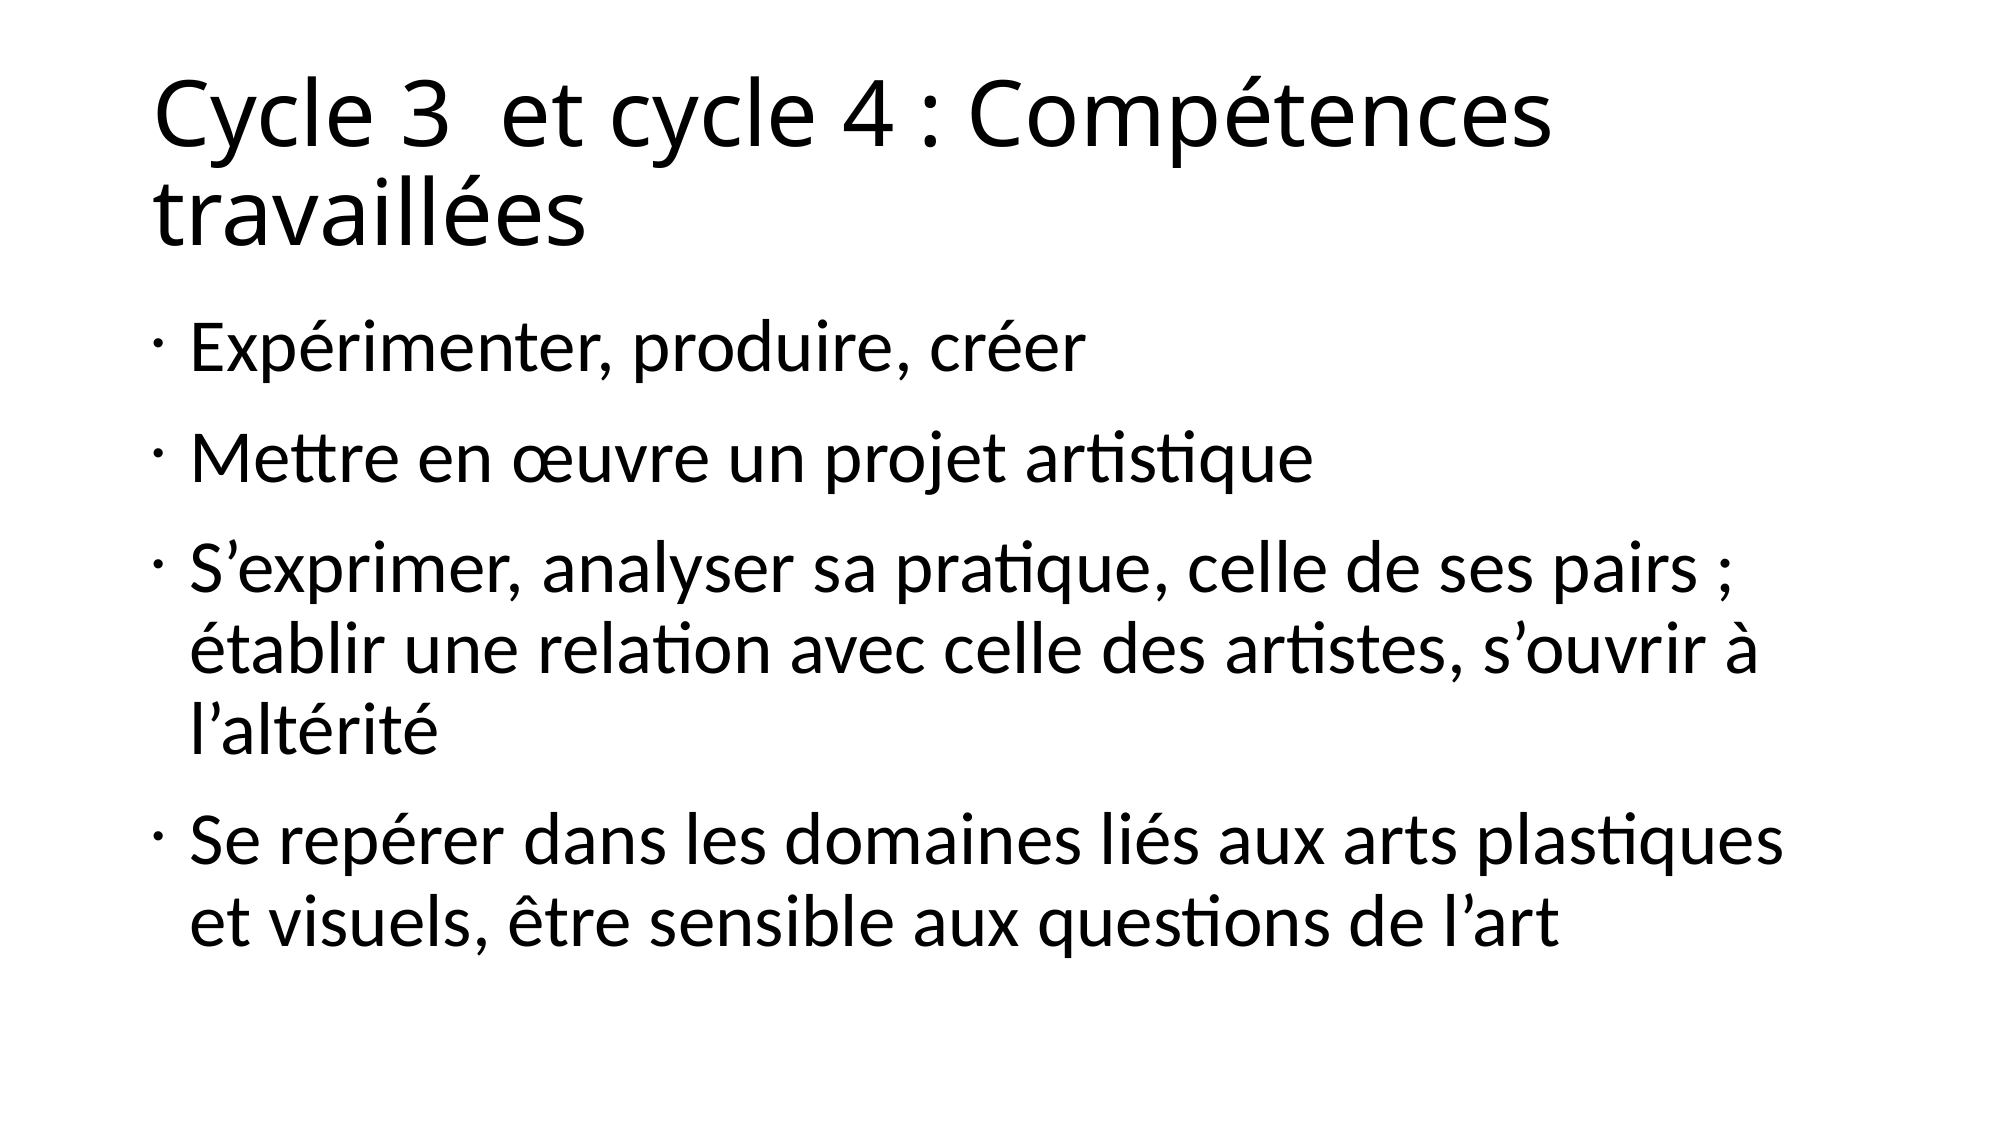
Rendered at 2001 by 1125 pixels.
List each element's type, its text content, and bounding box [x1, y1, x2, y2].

list Expérimenter, produire, créer Mettre en œuvre un projet artistique S’exprimer, analyser sa pratique, celle de ses pairs ; établir une relation avec celle des artistes, s’ouvrir à l’altérité Se repérer dans les domaines liés aux arts plastiques et visuels, être sensible aux questions de l’art [137, 299, 1863, 1014]
title Cycle 3 et cycle 4 : Compétences travaillées [137, 59, 1863, 278]
